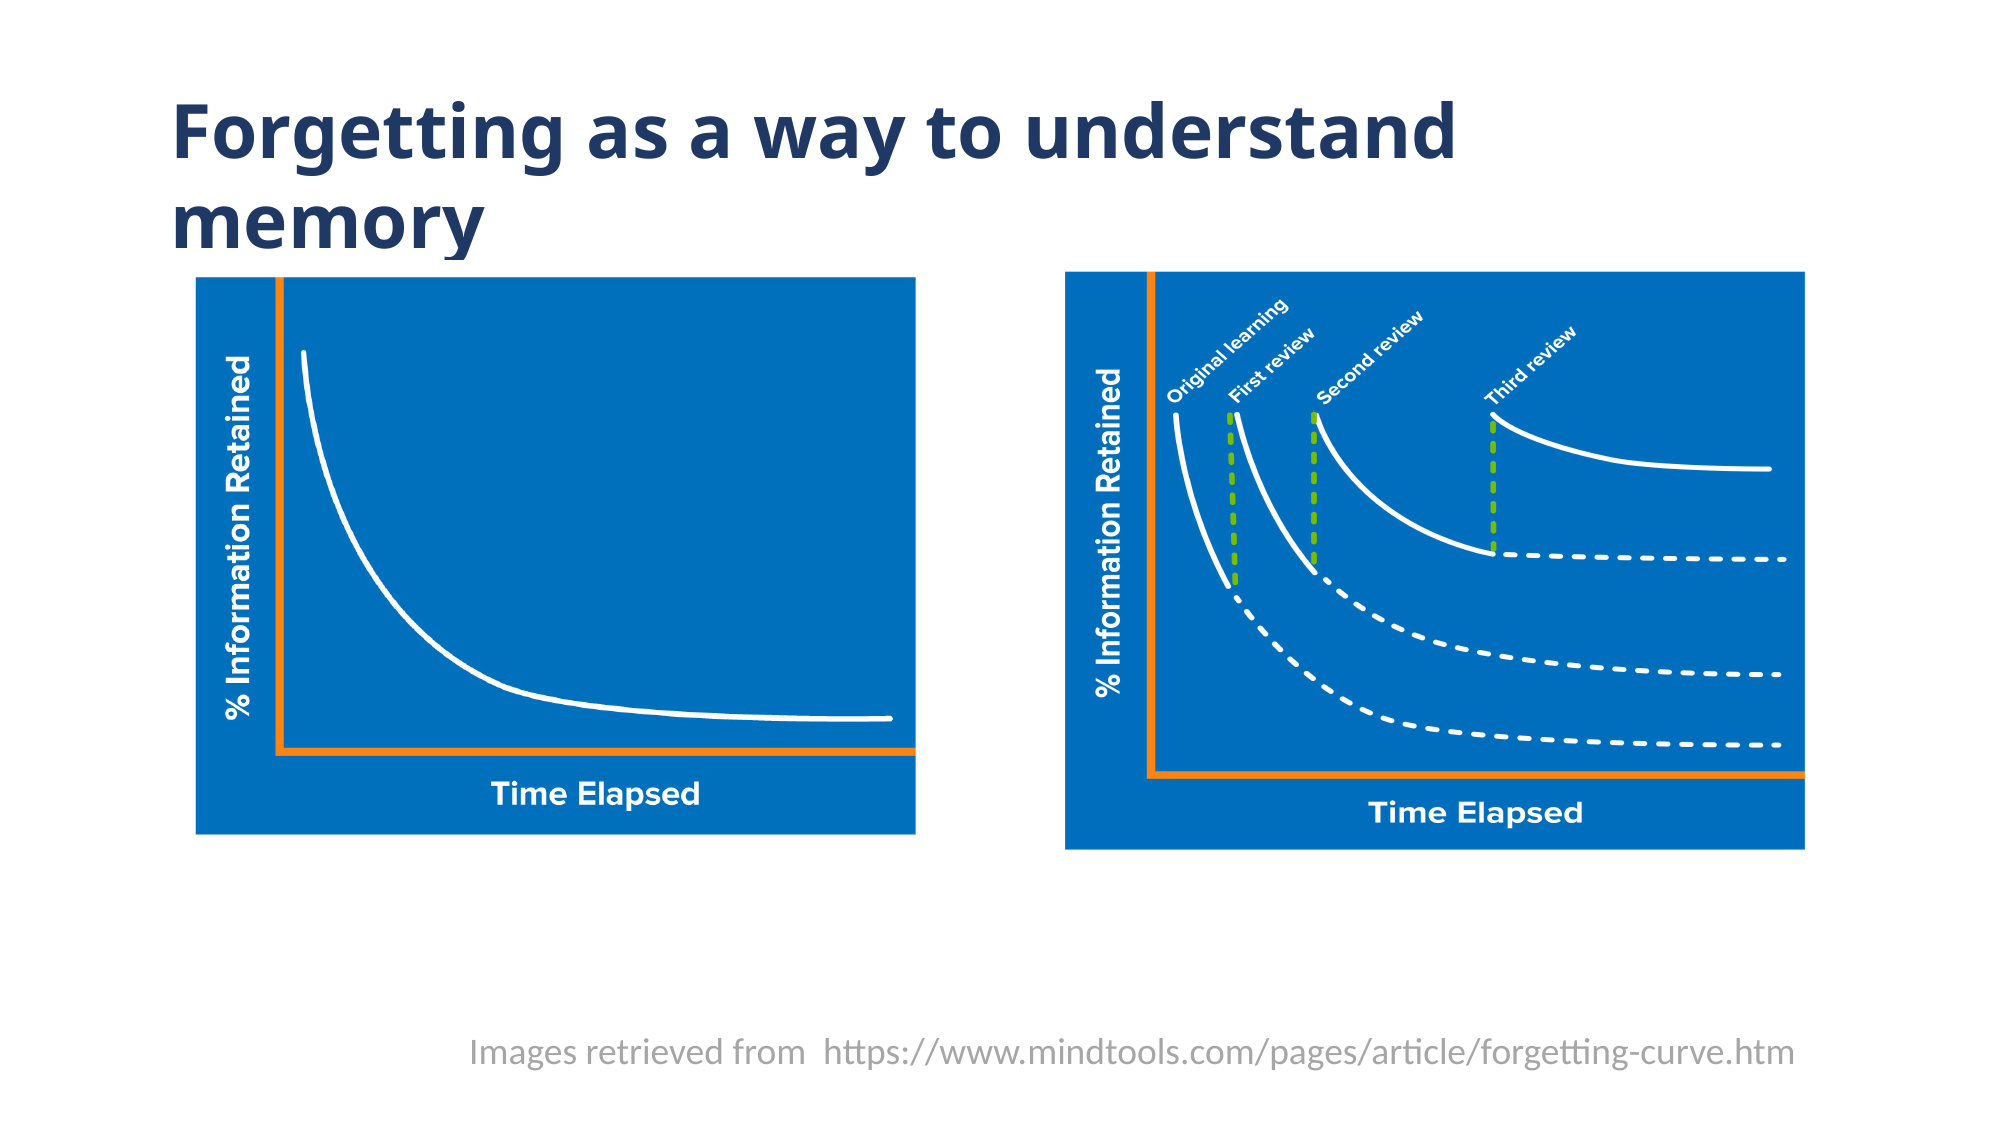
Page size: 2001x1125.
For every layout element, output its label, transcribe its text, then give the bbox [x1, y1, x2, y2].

text_box Forgetting as a way to understand memory [155, 75, 1677, 182]
picture [195, 260, 916, 853]
text_box Images retrieved from https://www.mindtools.com/pages/article/forgetting-curve.htm [454, 1019, 1904, 1080]
picture [1065, 260, 1805, 865]
